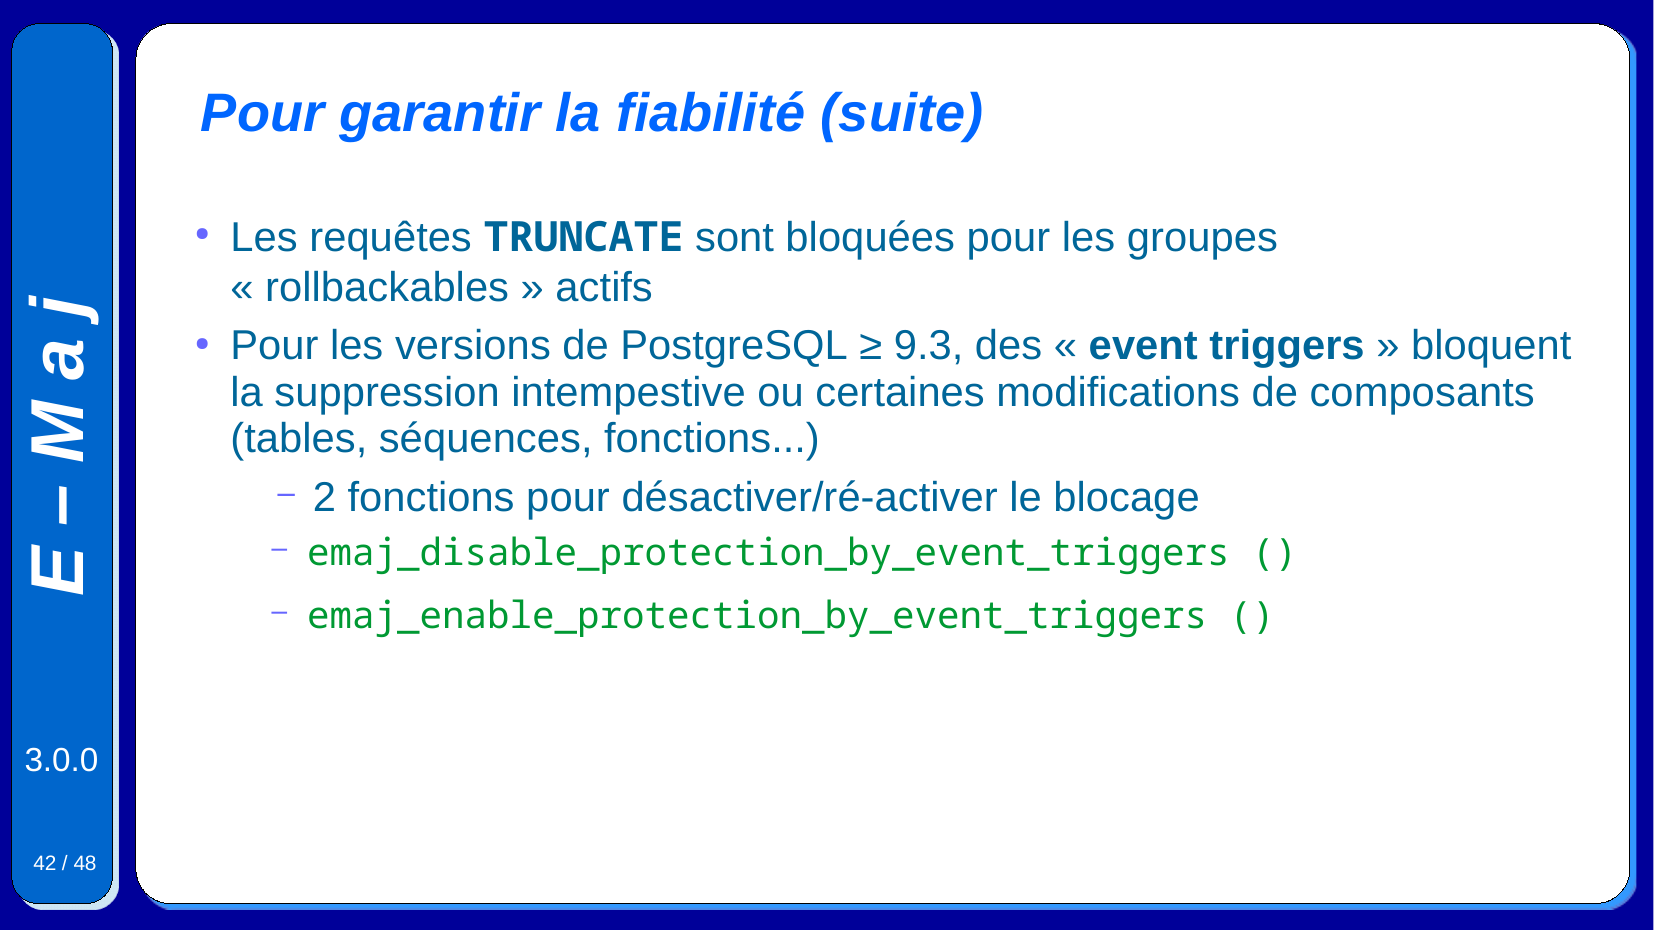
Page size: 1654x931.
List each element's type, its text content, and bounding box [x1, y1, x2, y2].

list Les requêtes TRUNCATE sont bloquées pour les groupes « rollbackables » actifs Pour les versions de PostgreSQL ≥ 9.3, des « event triggers » bloquent la suppression intempestive ou certaines modifications de composants (tables, séquences, fonctions...) 2 fonctions pour désactiver/ré-activer le blocage emaj_disable_protection_by_event_triggers () emaj_enable_protection_by_event_triggers () [177, 206, 1587, 827]
title Pour garantir la fiabilité (suite) [200, 34, 1575, 191]
